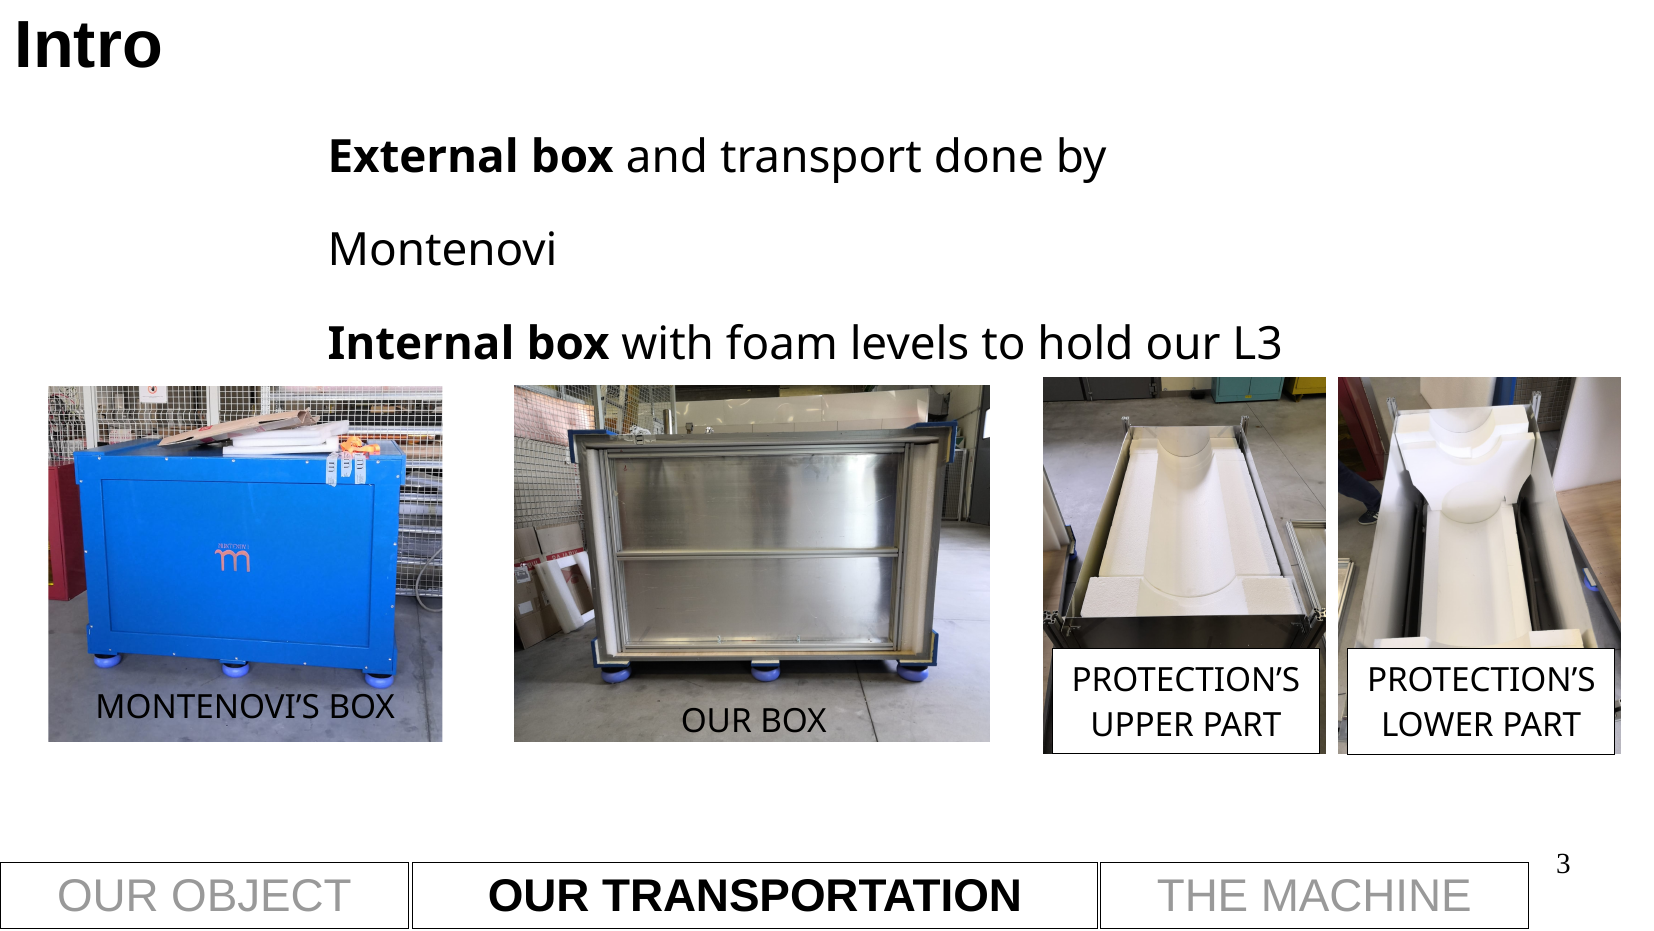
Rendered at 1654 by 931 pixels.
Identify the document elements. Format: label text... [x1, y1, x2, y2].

text_box OUR OBJECT [0, 862, 409, 929]
text_box OUR BOX [514, 684, 993, 756]
text_box External box and transport done by Montenovi Internal box with foam levels to hold our L3 [312, 84, 1341, 353]
text_box THE MACHINE [1100, 862, 1529, 929]
picture [514, 385, 990, 684]
picture [48, 386, 443, 670]
text_box PROTECTION’S UPPER PART [1052, 653, 1320, 749]
text_box OUR TRANSPORTATION [412, 862, 1098, 929]
picture [1338, 377, 1621, 754]
text_box PROTECTION’S LOWER PART [1347, 653, 1615, 750]
text_box Intro [0, 0, 409, 90]
picture [1043, 377, 1326, 754]
text_box MONTENOVI’S BOX [48, 670, 443, 742]
